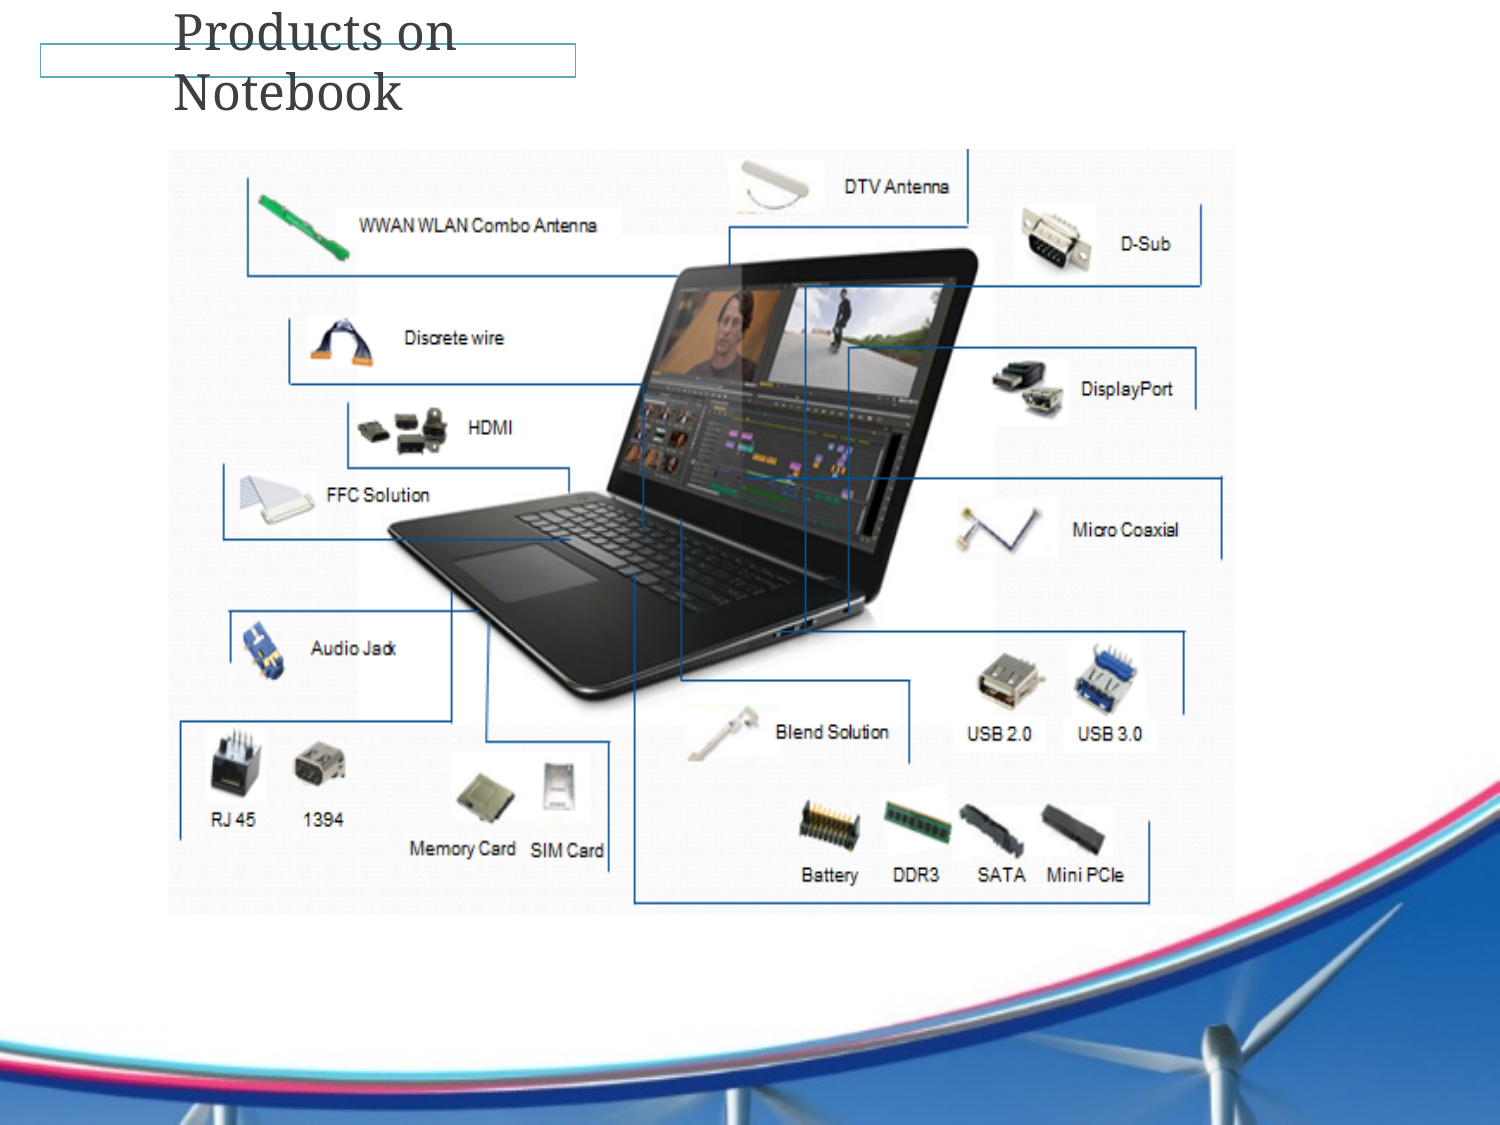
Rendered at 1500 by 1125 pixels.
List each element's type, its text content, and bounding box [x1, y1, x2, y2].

text_box Products on Notebook [46, 0, 585, 128]
picture [0, 0, 1500, 1125]
picture [41, 45, 46, 76]
